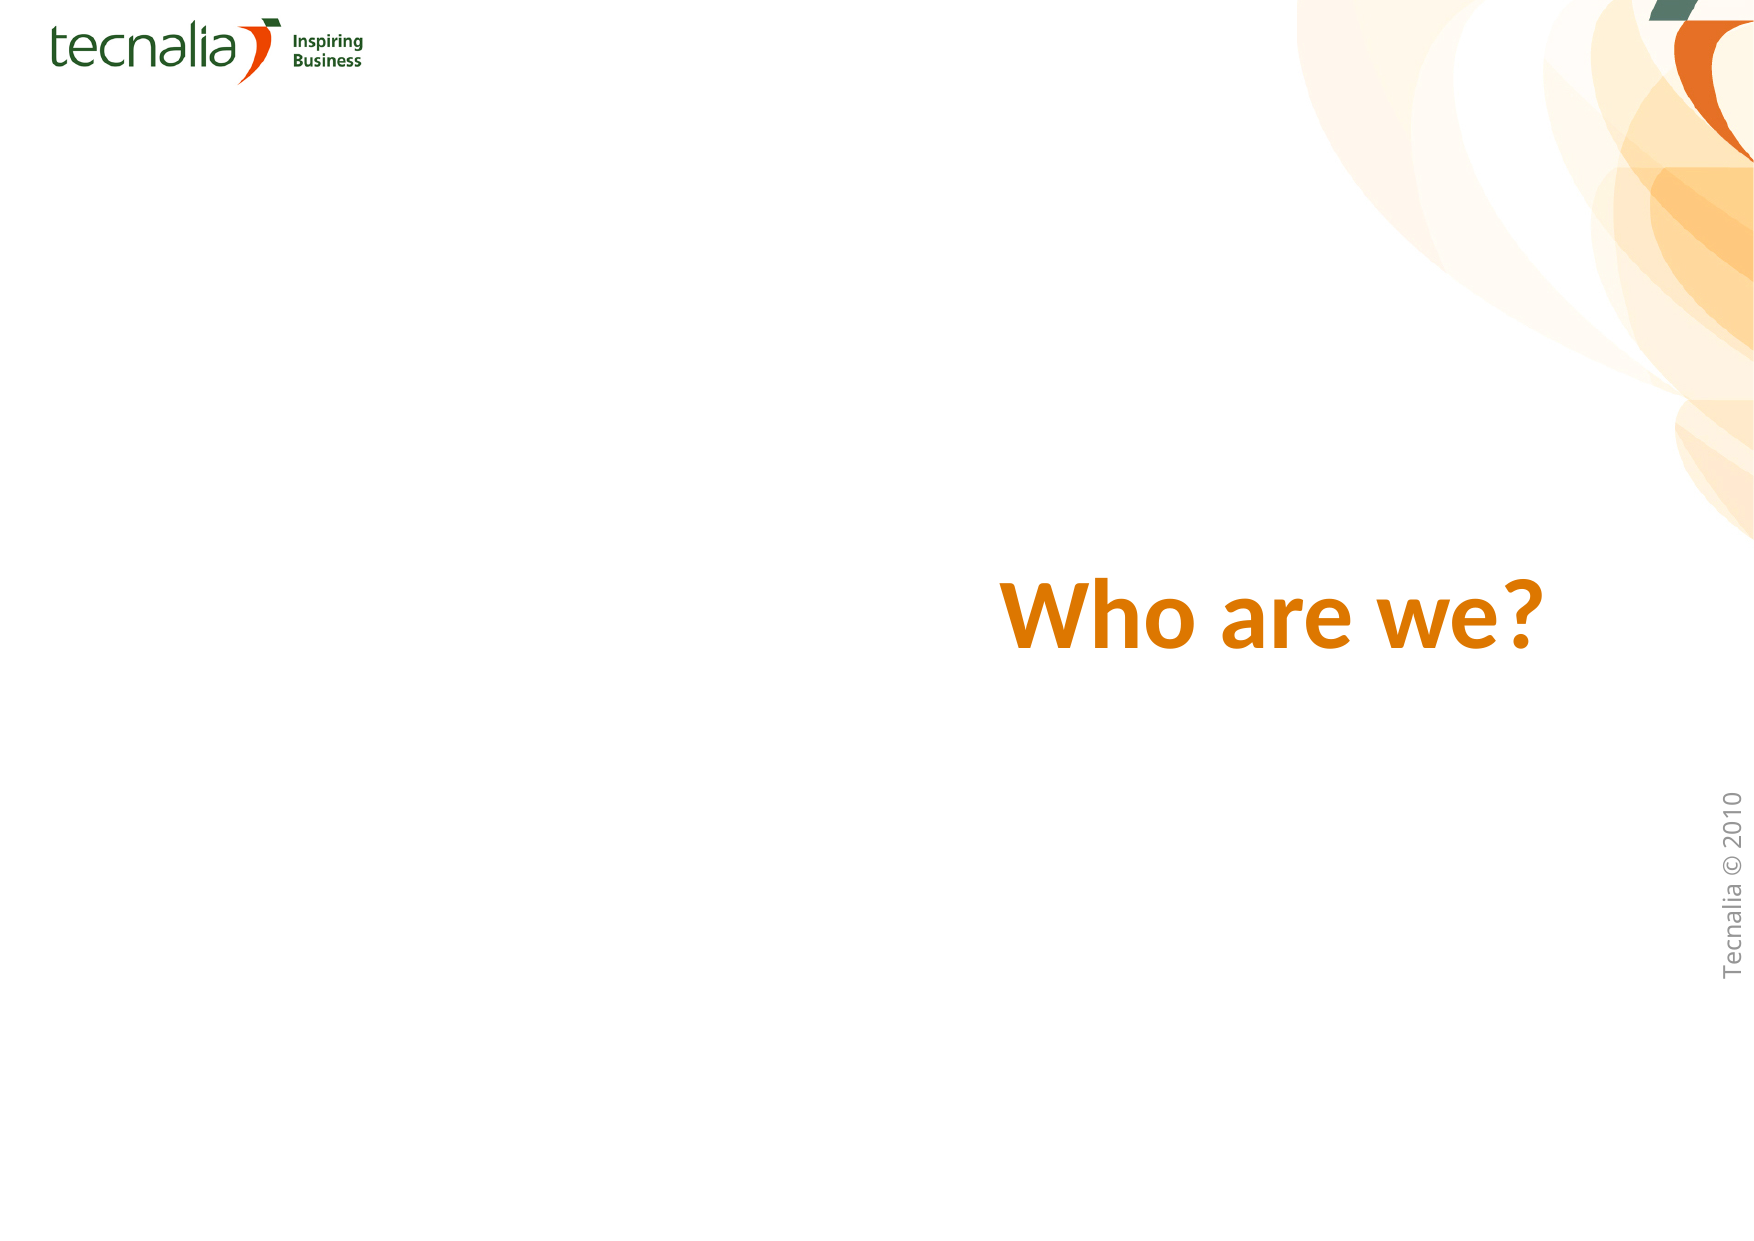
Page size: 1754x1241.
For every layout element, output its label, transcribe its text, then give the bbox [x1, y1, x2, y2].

picture [47, 11, 367, 92]
title Who are we? [641, 487, 1754, 729]
picture [1297, 0, 1754, 487]
